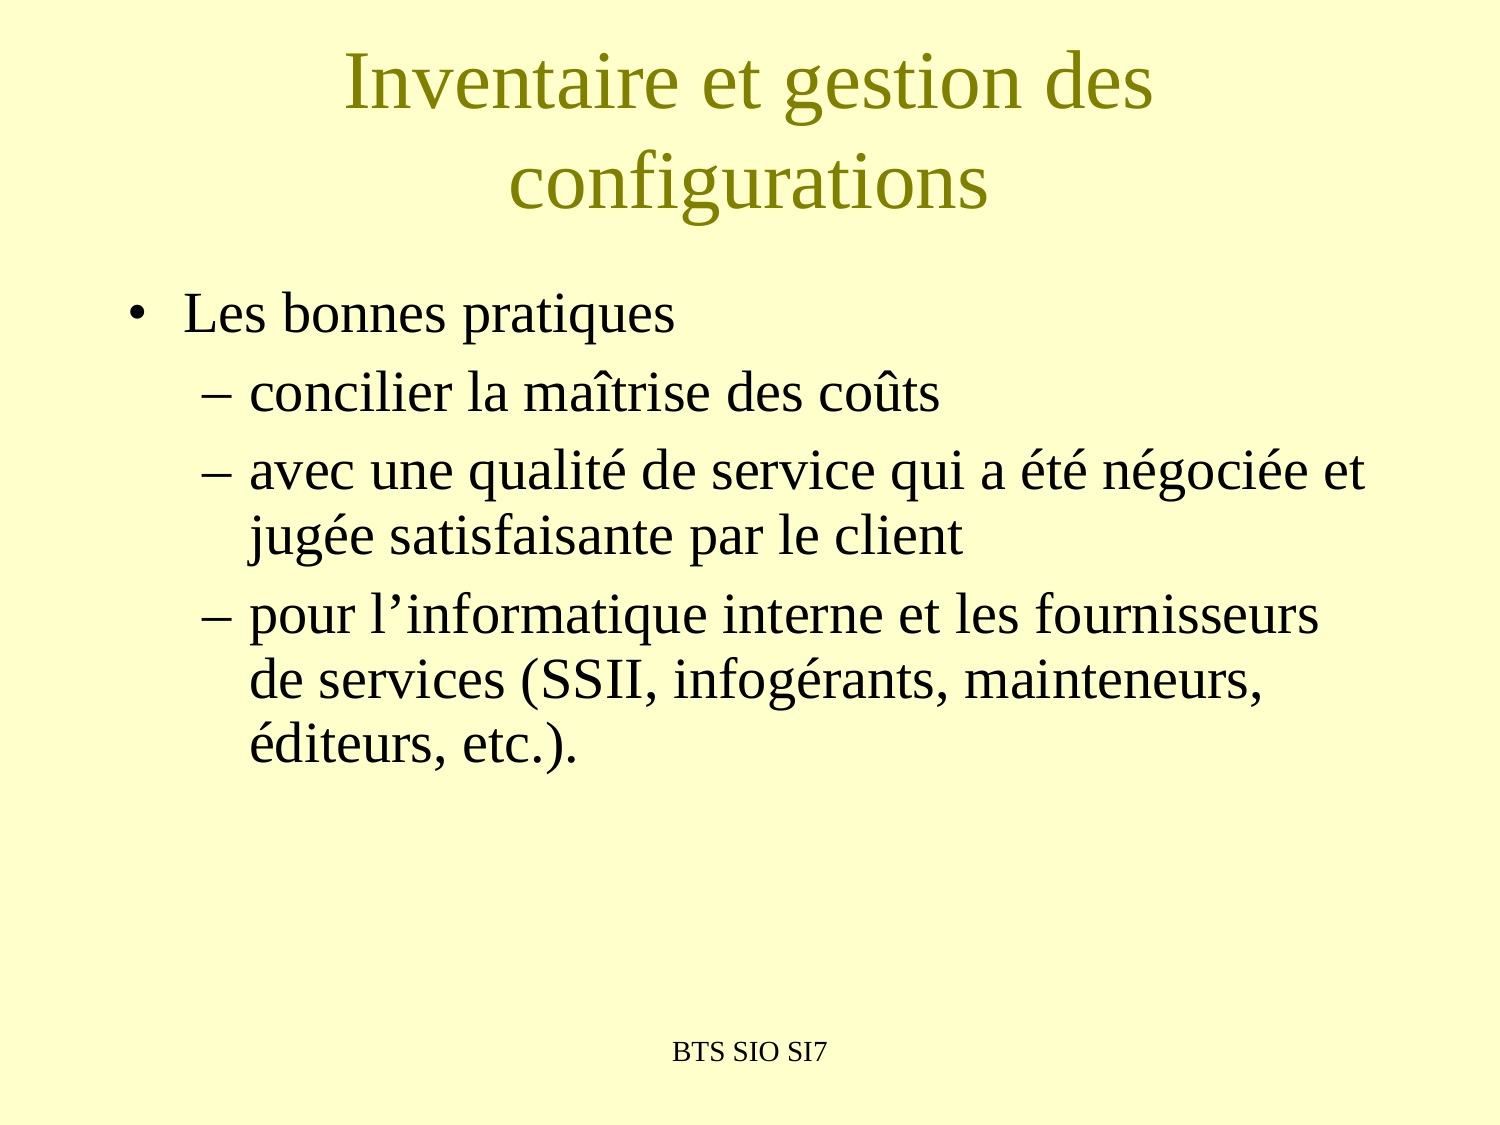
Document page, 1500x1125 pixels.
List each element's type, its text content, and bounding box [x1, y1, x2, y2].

text_box BTS SIO SI7 [512, 1025, 988, 1101]
list Les bonnes pratiques concilier la maîtrise des coûts avec une qualité de service qui a été négociée et jugée satisfaisante par le client pour l’informatique interne et les fournisseurs de services (SSII, infogérants, mainteneurs, éditeurs, etc.). [112, 278, 1388, 977]
